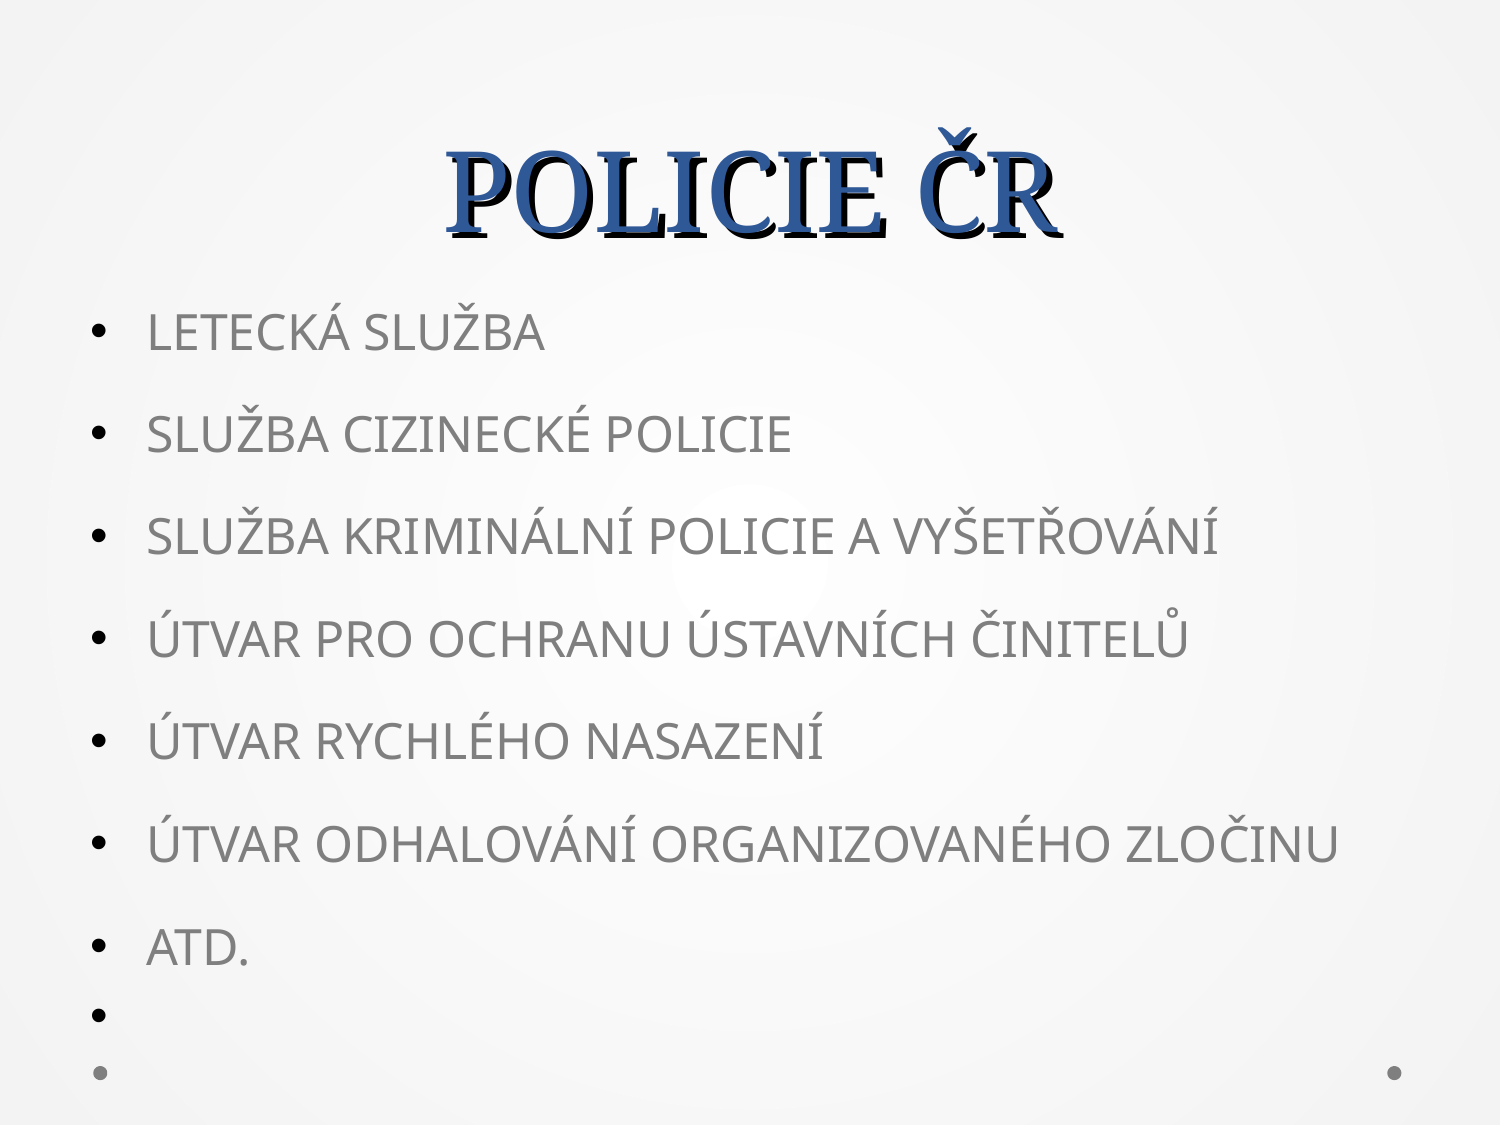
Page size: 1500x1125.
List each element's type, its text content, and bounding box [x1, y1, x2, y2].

list LETECKÁ SLUŽBA SLUŽBA CIZINECKÉ POLICIE SLUŽBA KRIMINÁLNÍ POLICIE A VYŠETŘOVÁNÍ ÚTVAR PRO OCHRANU ÚSTAVNÍCH ČINITELŮ ÚTVAR RYCHLÉHO NASAZENÍ ÚTVAR ODHALOVÁNÍ ORGANIZOVANÉHO ZLOČINU ATD. [75, 262, 1426, 1005]
title POLICIE ČR [75, 0, 1426, 262]
